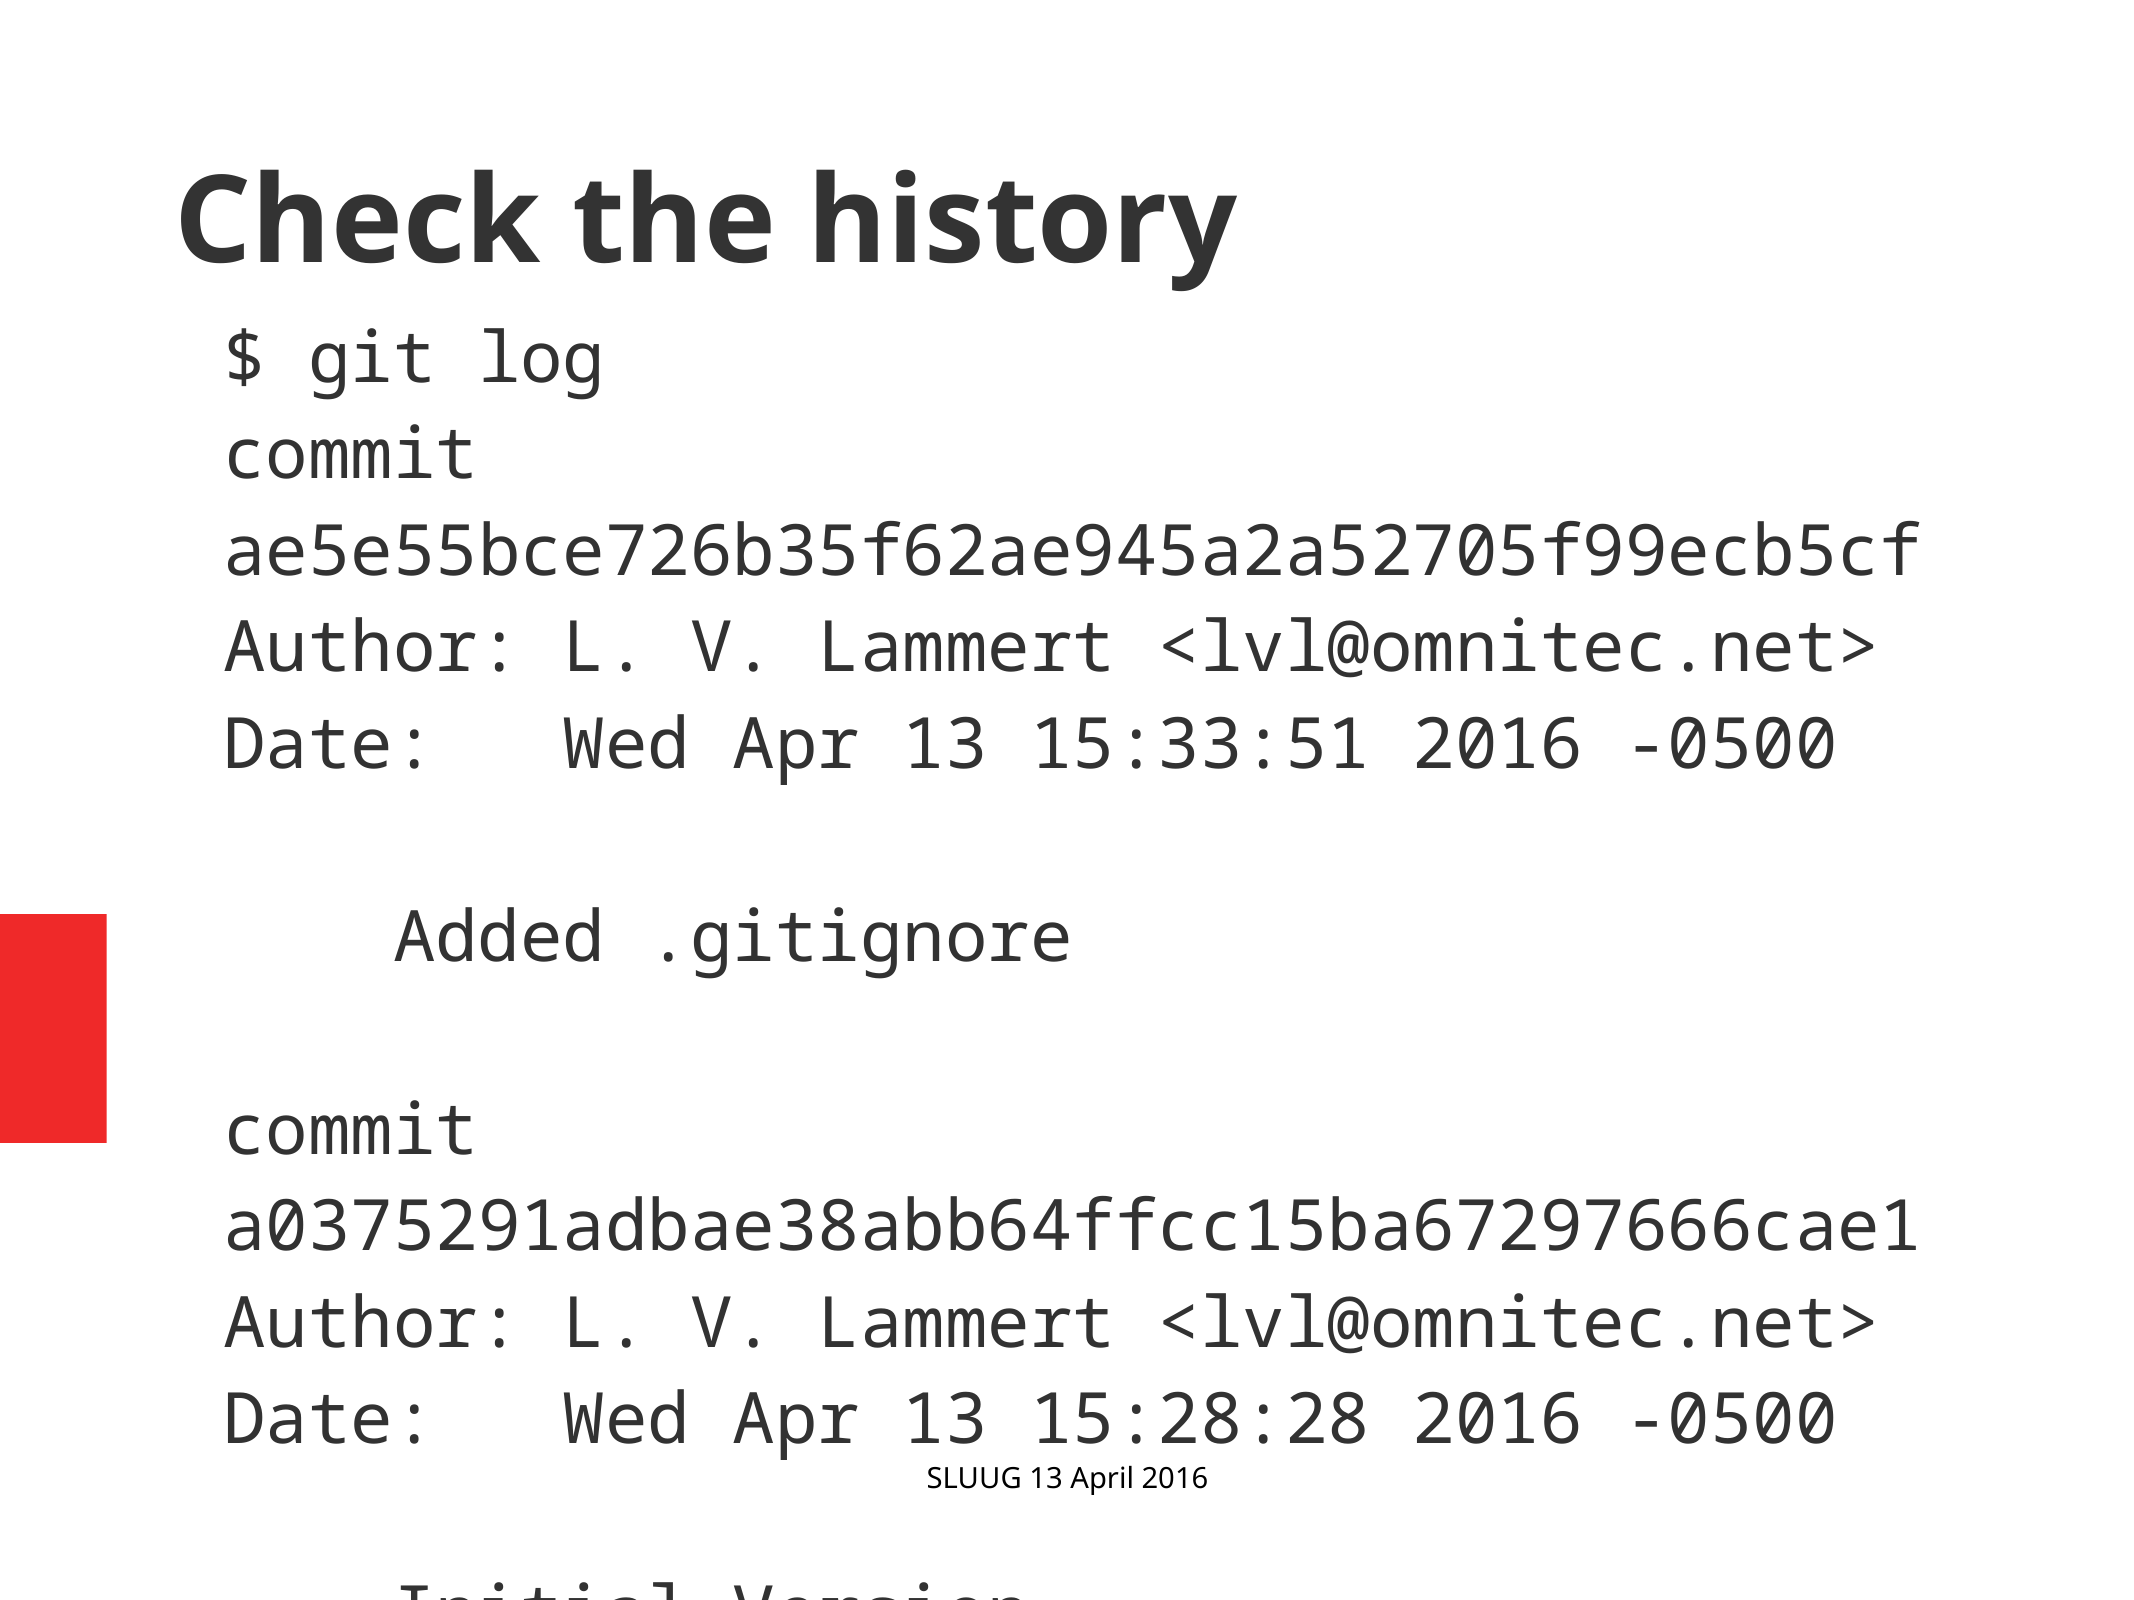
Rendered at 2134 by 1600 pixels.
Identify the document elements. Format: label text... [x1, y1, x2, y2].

title Check the history [174, 62, 1988, 368]
text_box $ git log commit ae5e55bce726b35f62ae945a2a52705f99ecb5cf Author: L. V. Lammert <lvl@omnitec.net> Date: Wed Apr 13 15:33:51 2016 -0500 Added .gitignore commit a0375291adbae38abb64ffcc15ba67297666cae1 Author: L. V. Lammert <lvl@omnitec.net> Date: Wed Apr 13 15:28:28 2016 -0500 Initial Version [208, 299, 2041, 1431]
